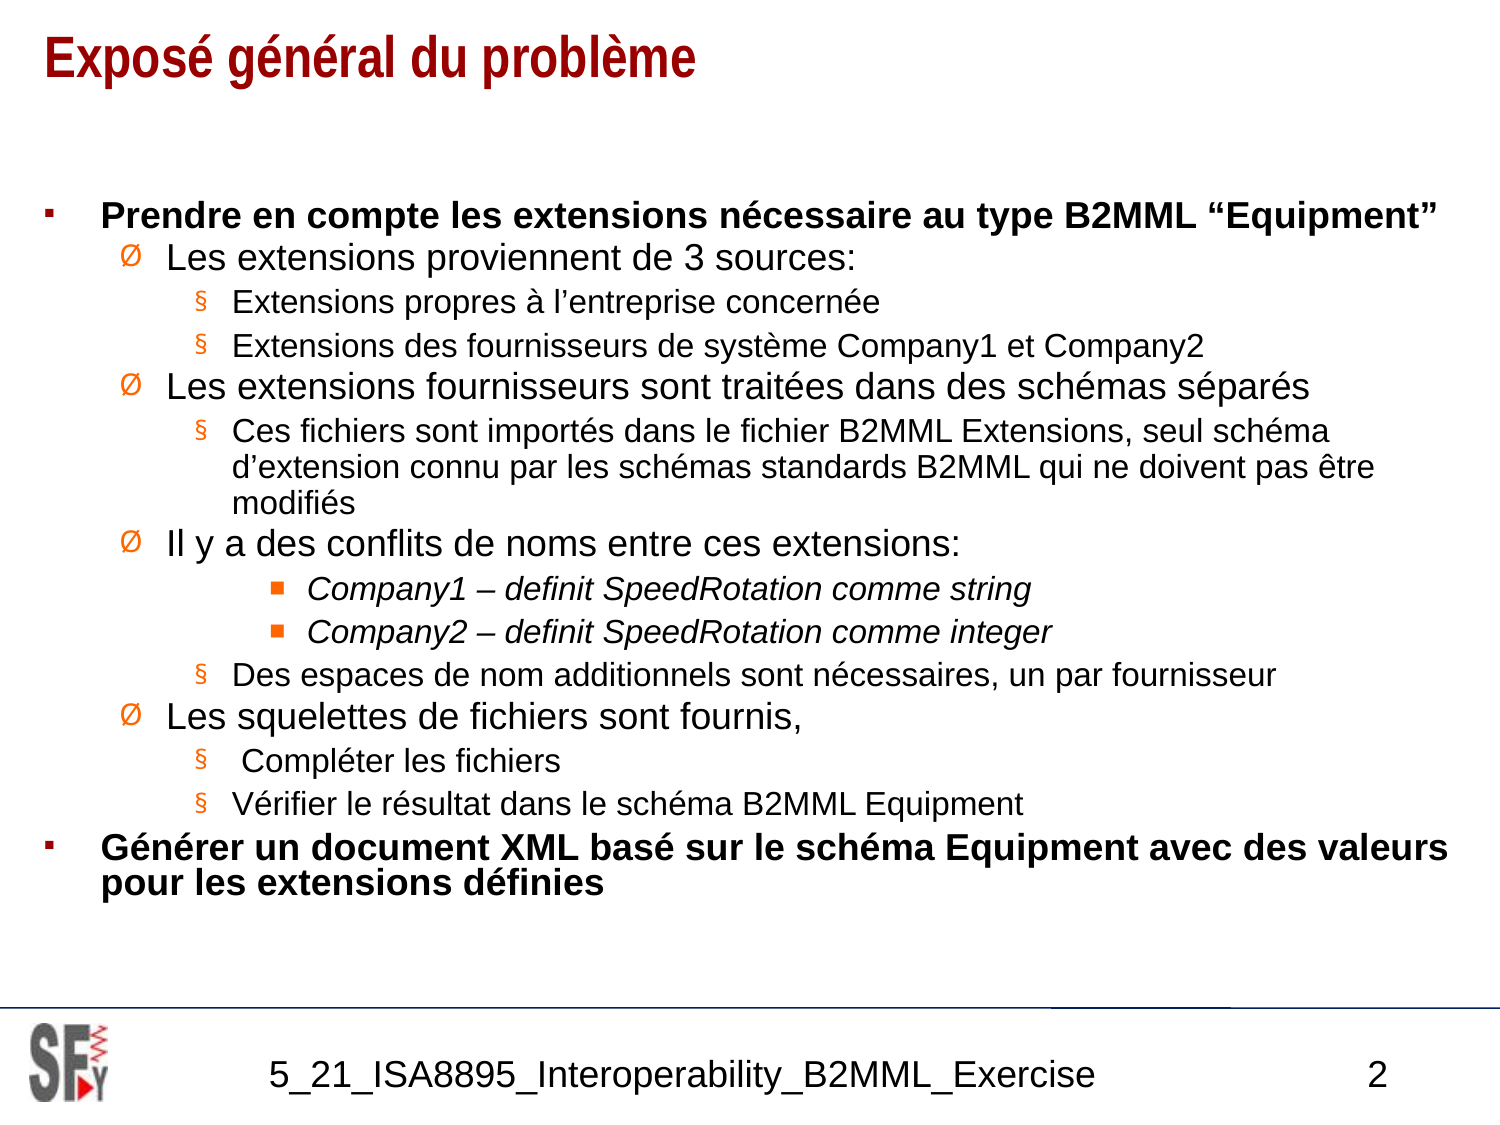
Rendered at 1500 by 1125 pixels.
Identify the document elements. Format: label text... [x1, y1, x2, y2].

title Exposé général du problème [29, 12, 1471, 138]
footer 5_21_ISA8895_Interoperability_B2MML_Exercise [253, 1034, 1336, 1103]
list Prendre en compte les extensions nécessaire au type B2MML “Equipment” Les extensions proviennent de 3 sources: Extensions propres à l’entreprise concernée Extensions des fournisseurs de système Company1 et Company2 Les extensions fournisseurs sont traitées dans des schémas séparés Ces fichiers sont importés dans le fichier B2MML Extensions, seul schéma d’extension connu par les schémas standards B2MML qui ne doivent pas être modifiés Il y a des conflits de noms entre ces extensions: Company1 – definit SpeedRotation comme string Company2 – definit SpeedRotation comme integer Des espaces de nom additionnels sont nécessaires, un par fournisseur Les squelettes de fichiers sont fournis, Compléter les fichiers Vérifier le résultat dans le schéma B2MML Equipment Générer un document XML basé sur le schéma Equipment avec des valeurs pour les extensions définies [29, 184, 1471, 988]
slide_number <numéro> [1352, 1034, 1490, 1103]
picture [29, 1023, 108, 1102]
